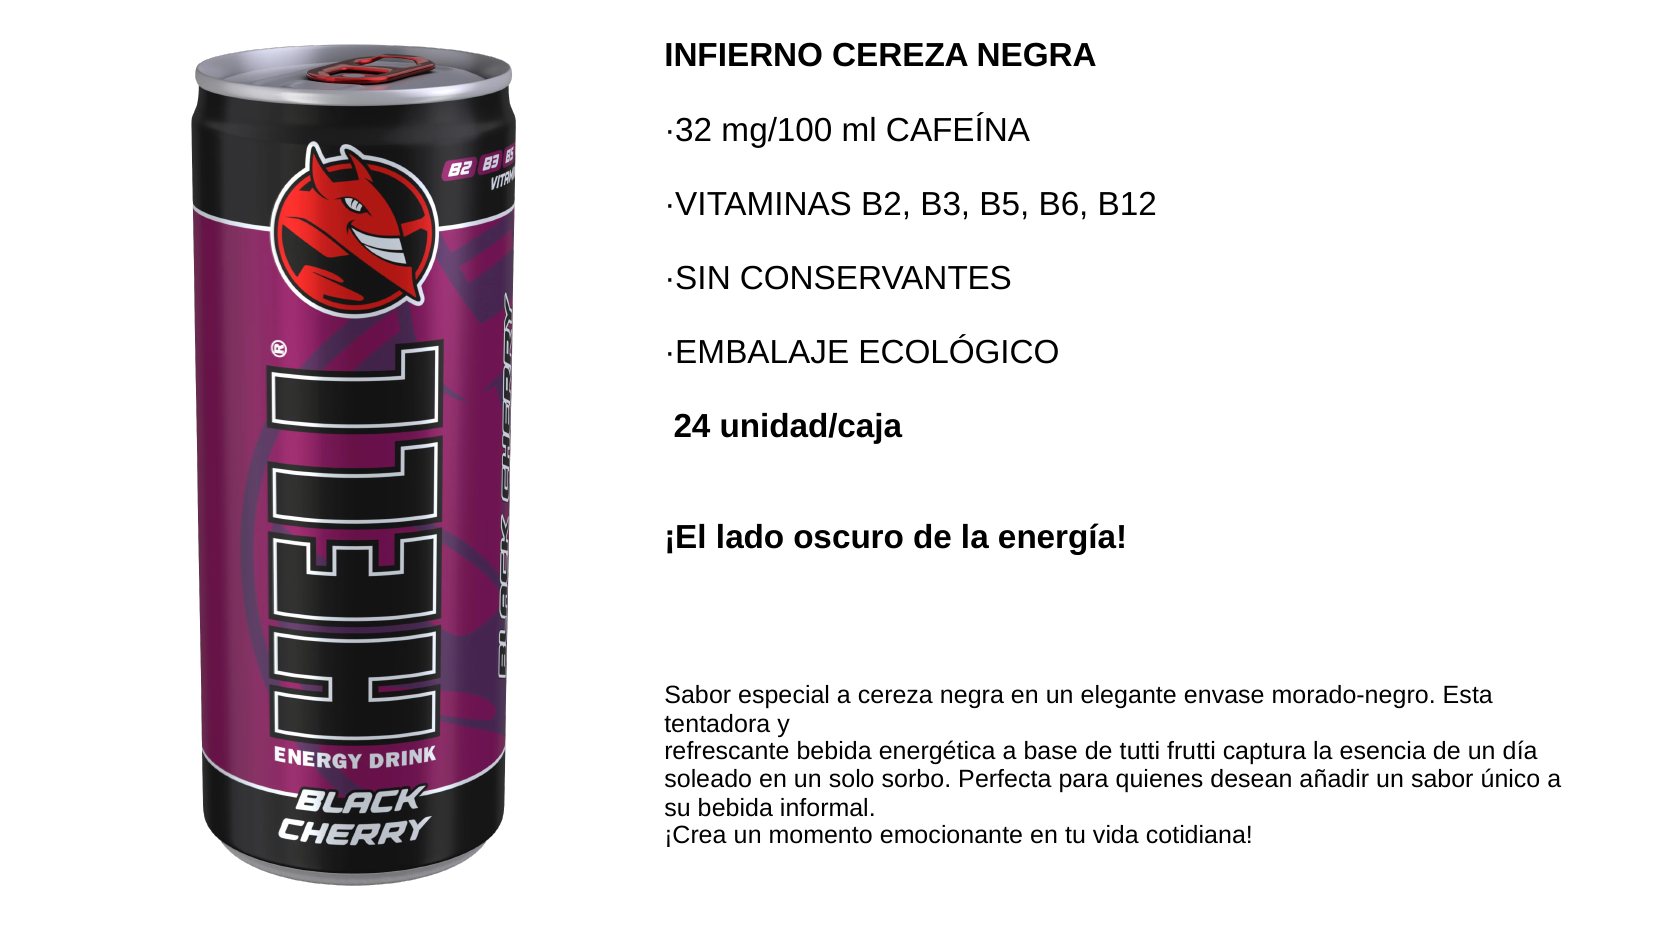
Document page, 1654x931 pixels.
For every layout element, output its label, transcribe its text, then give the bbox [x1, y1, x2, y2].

picture [111, 0, 596, 931]
text_box INFIERNO CEREZA NEGRA ·32 mg/100 ml CAFEÍNA ·VITAMINAS B2, B3, B5, B6, B12 ·SIN CONSERVANTES ·EMBALAJE ECOLÓGICO 24 unidad/caja ¡El lado oscuro de la energía! Sabor especial a cereza negra en un elegante envase morado-negro. Esta tentadora y refrescante bebida energética a base de tutti frutti captura la esencia de un día soleado en un solo sorbo. Perfecta para quienes desean añadir un sabor único a su bebida informal. ¡Crea un momento emocionante en tu vida cotidiana! [649, 29, 1595, 916]
